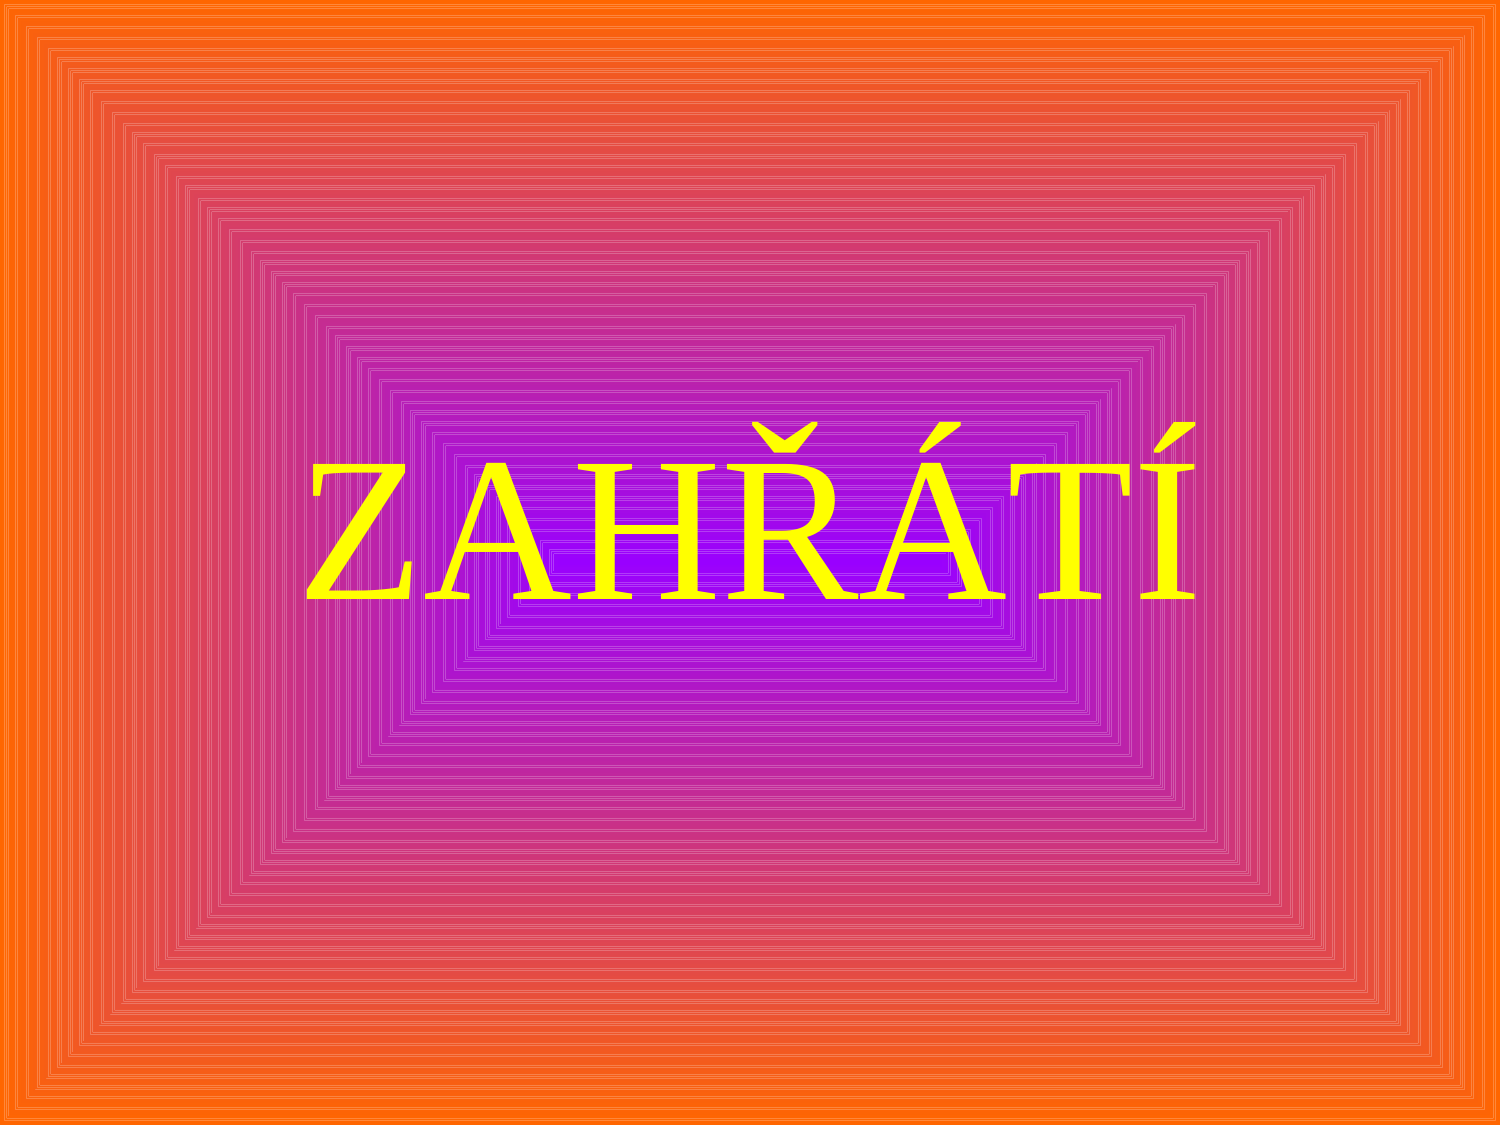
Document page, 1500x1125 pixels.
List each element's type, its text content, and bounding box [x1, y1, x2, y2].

text_box ZAHŘÁTÍ [0, 385, 1500, 1125]
